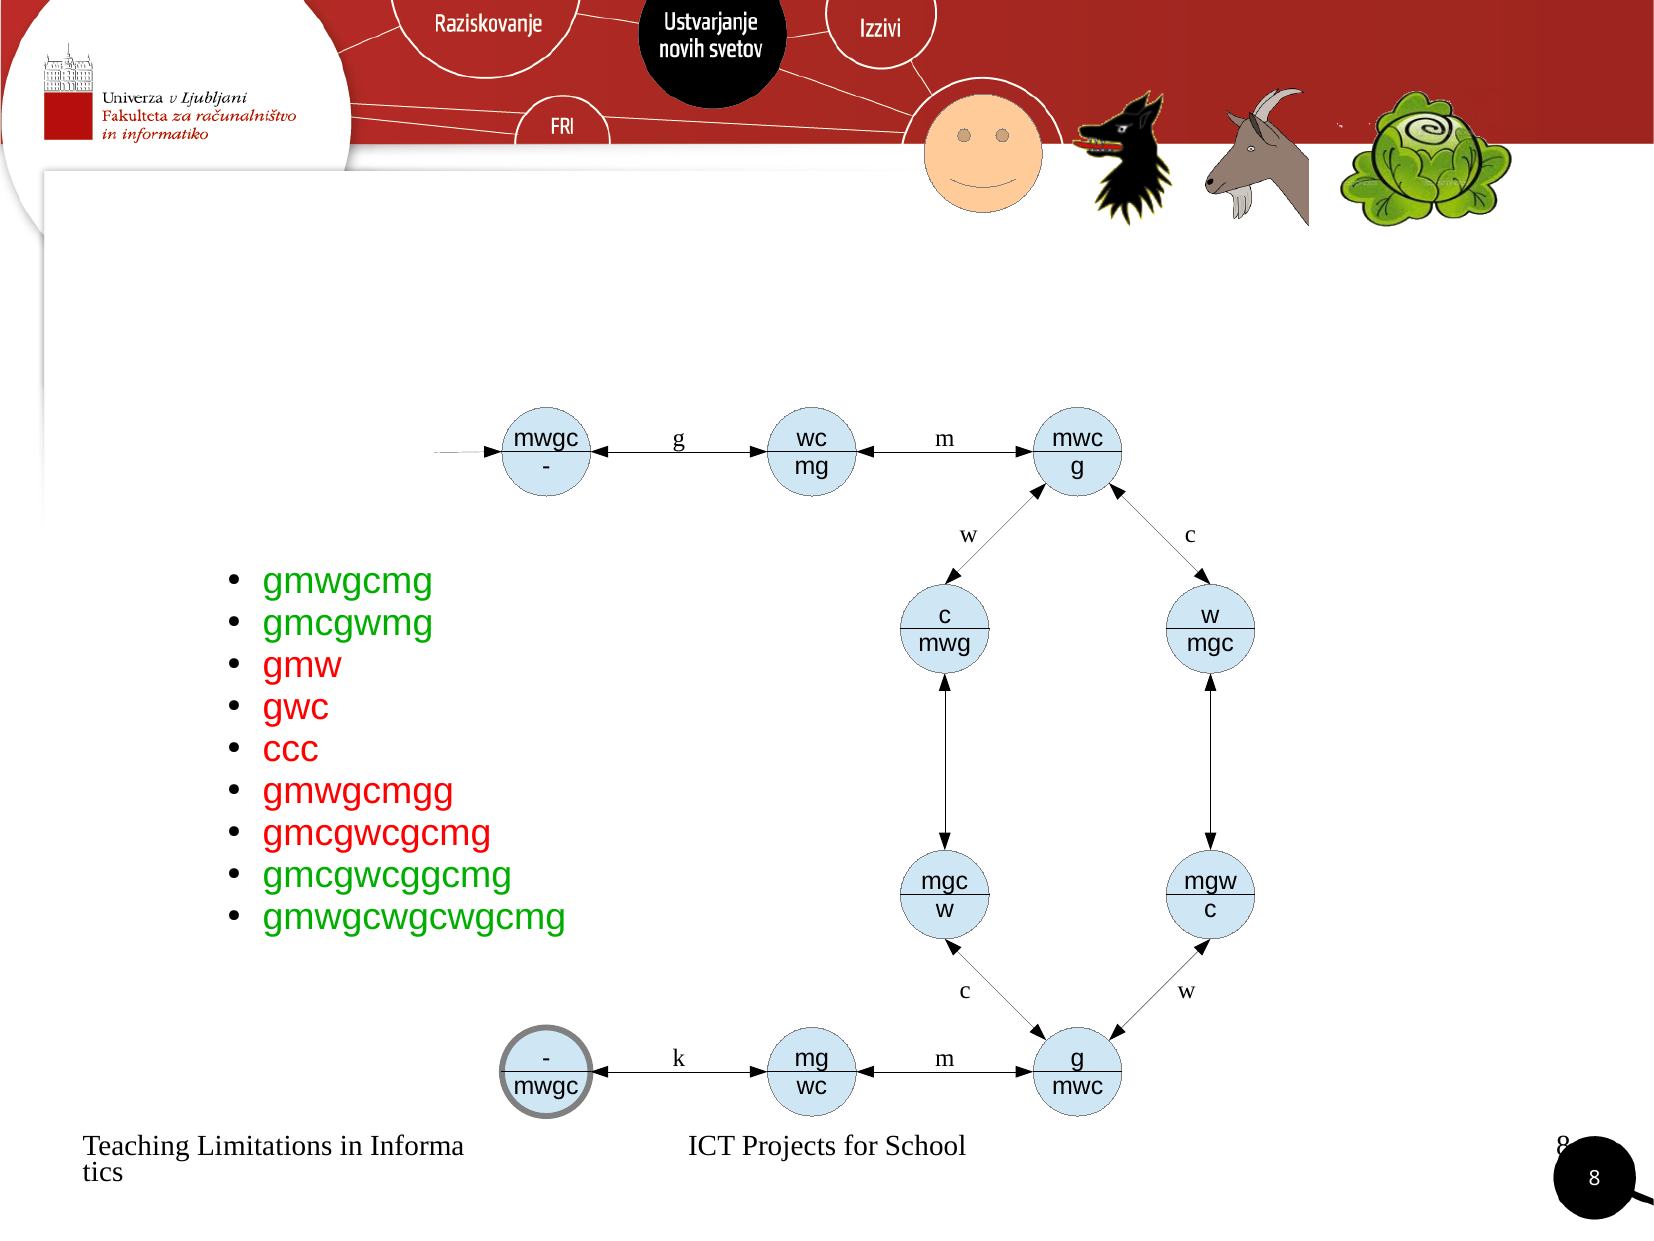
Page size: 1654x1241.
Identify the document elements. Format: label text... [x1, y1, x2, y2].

text_box c mwg [900, 584, 990, 628]
text_box w mgc [1166, 629, 1255, 674]
text_box g mwc [1033, 1072, 1122, 1117]
text_box mwc g [1033, 407, 1122, 451]
text_box mwgc - [501, 452, 591, 497]
text_box c mwg [900, 629, 990, 674]
text_box mwc g [1033, 452, 1122, 497]
text_box mg wc [767, 1027, 857, 1071]
text_box w mgc [1166, 584, 1255, 628]
text_box mg wc [767, 1072, 857, 1117]
text_box wc mg [767, 452, 857, 497]
text_box g mwc [1033, 1027, 1122, 1071]
text_box mgc w [900, 895, 990, 939]
text_box <številka> [1553, 1145, 1636, 1212]
text_box - mwgc [501, 1027, 591, 1071]
text_box mgw c [1166, 850, 1255, 894]
picture [0, 0, 1654, 1241]
text_box gmwgcmg gmcgwmg gmw gwc ccc gmwgcmgg gmcgwcgcmg gmcgwcggcmg gmwgcwgcwgcmg [212, 552, 804, 945]
text_box wc mg [767, 407, 857, 451]
text_box [924, 94, 1043, 213]
text_box mgc w [900, 850, 990, 894]
text_box - mwgc [501, 1072, 591, 1117]
text_box mgw c [1166, 895, 1255, 939]
text_box mwgc - [501, 407, 591, 451]
